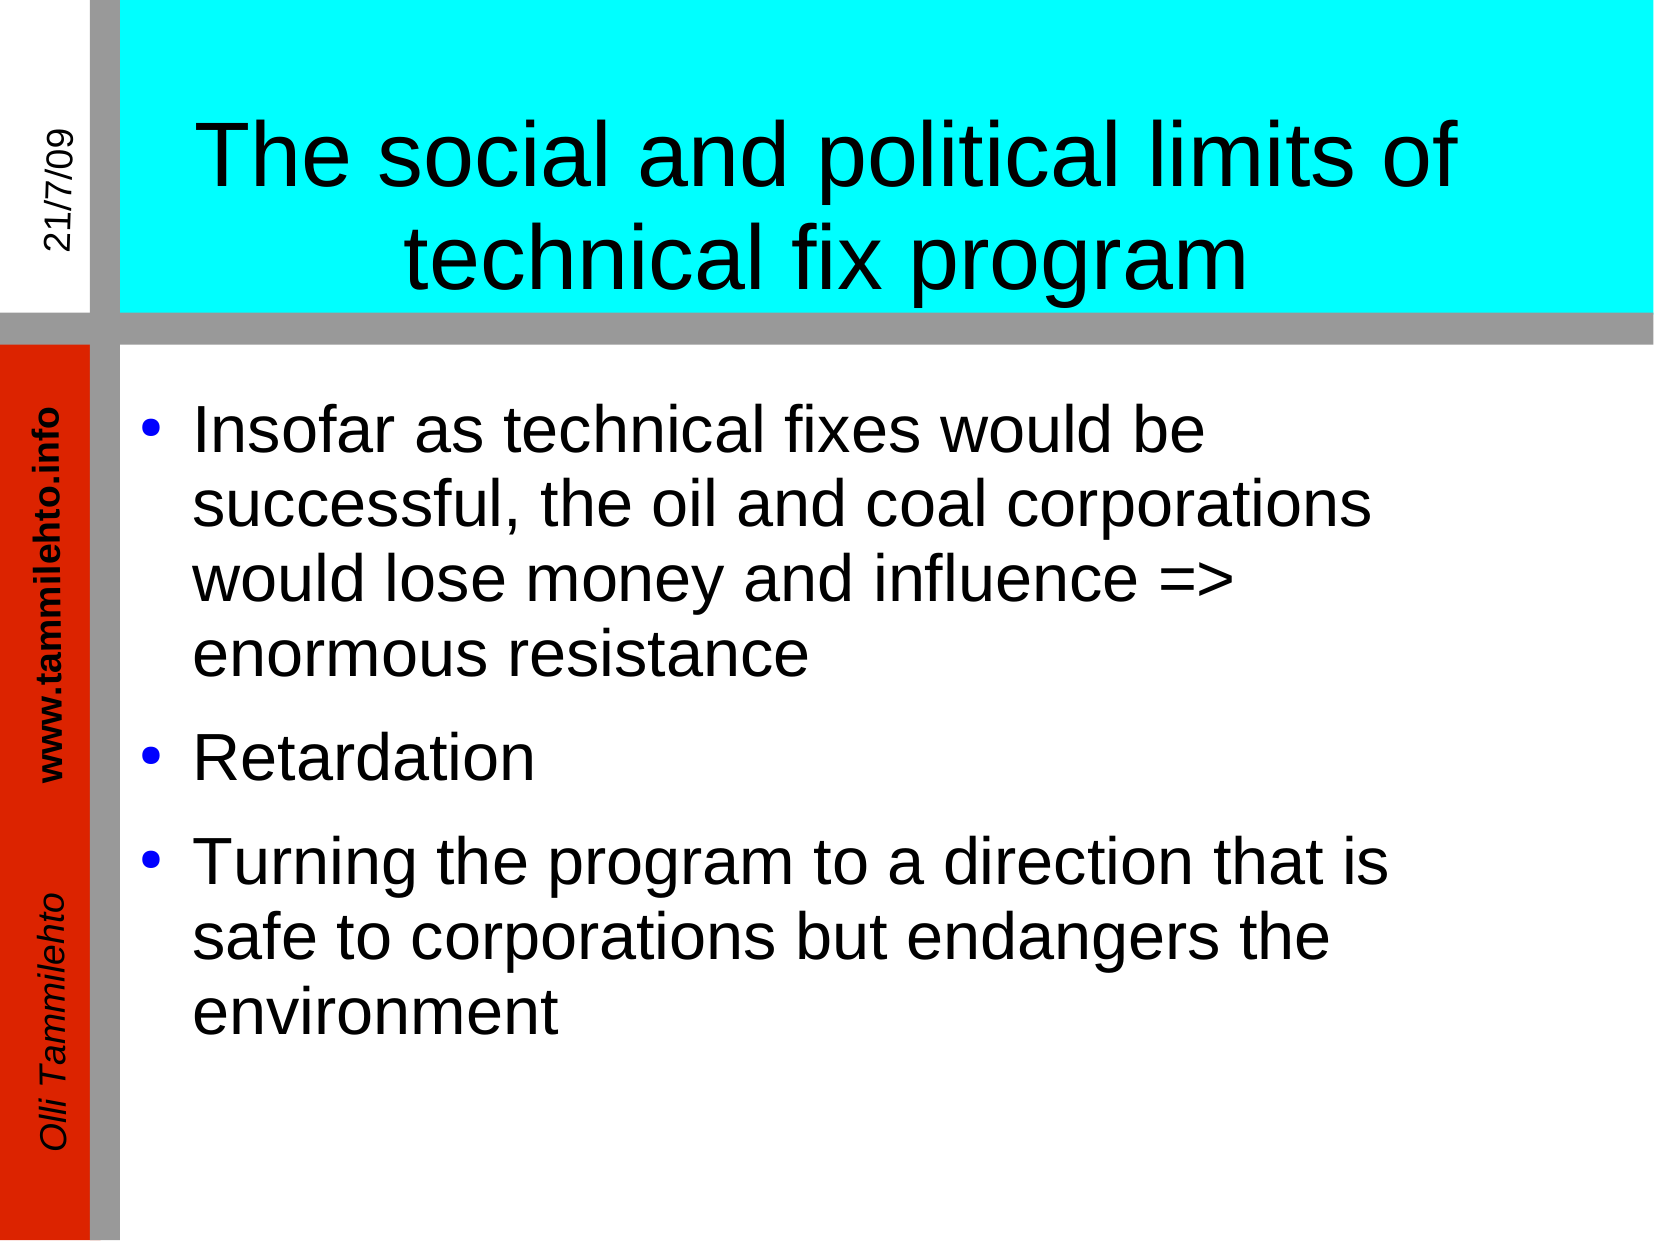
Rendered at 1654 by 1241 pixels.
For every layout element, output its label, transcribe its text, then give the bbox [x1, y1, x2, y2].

list Insofar as technical fixes would be successful, the oil and coal corporations would lose money and influence => enormous resistance Retardation Turning the program to a direction that is safe to corporations but endangers the environment [121, 391, 1534, 1127]
title The social and political limits of technical fix program [121, 103, 1534, 310]
